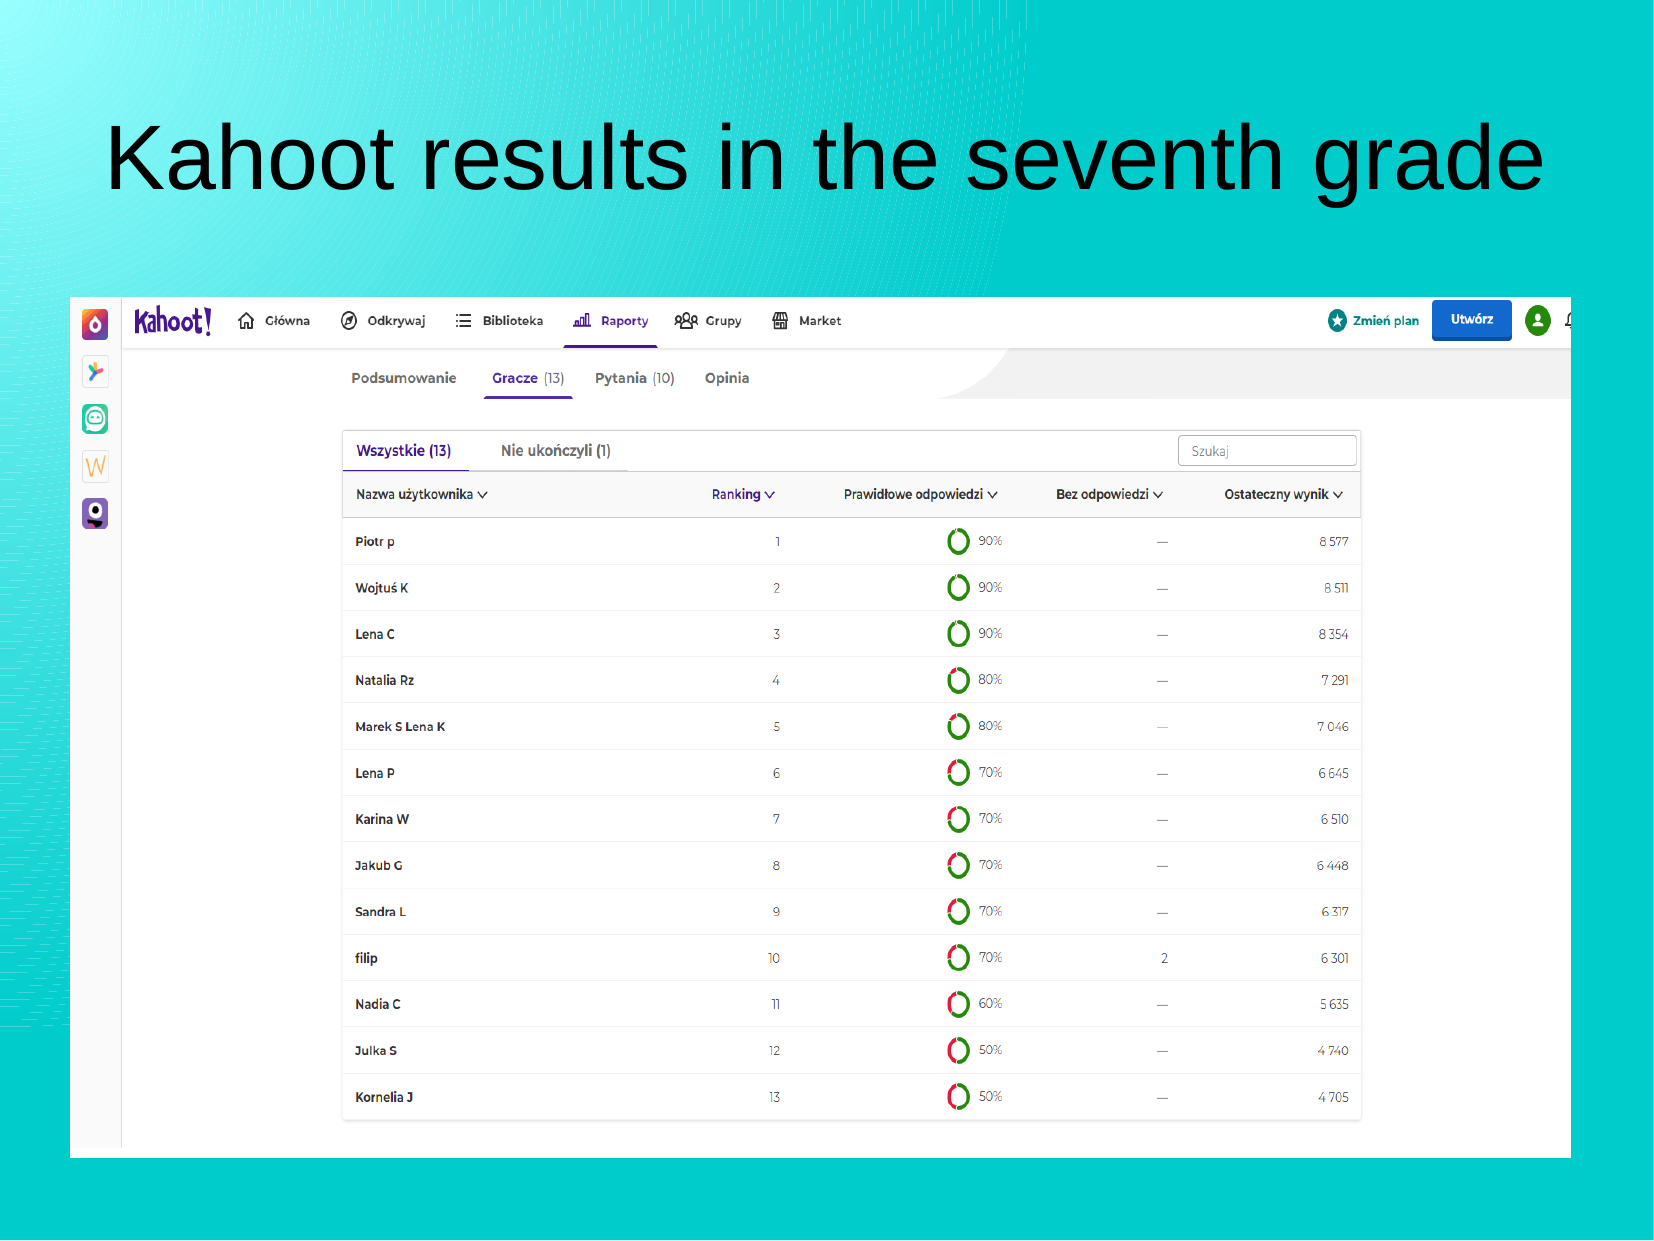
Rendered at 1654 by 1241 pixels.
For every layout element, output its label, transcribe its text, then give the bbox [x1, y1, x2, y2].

title Kahoot results in the seventh grade [82, 49, 1571, 257]
picture [70, 297, 1571, 1158]
